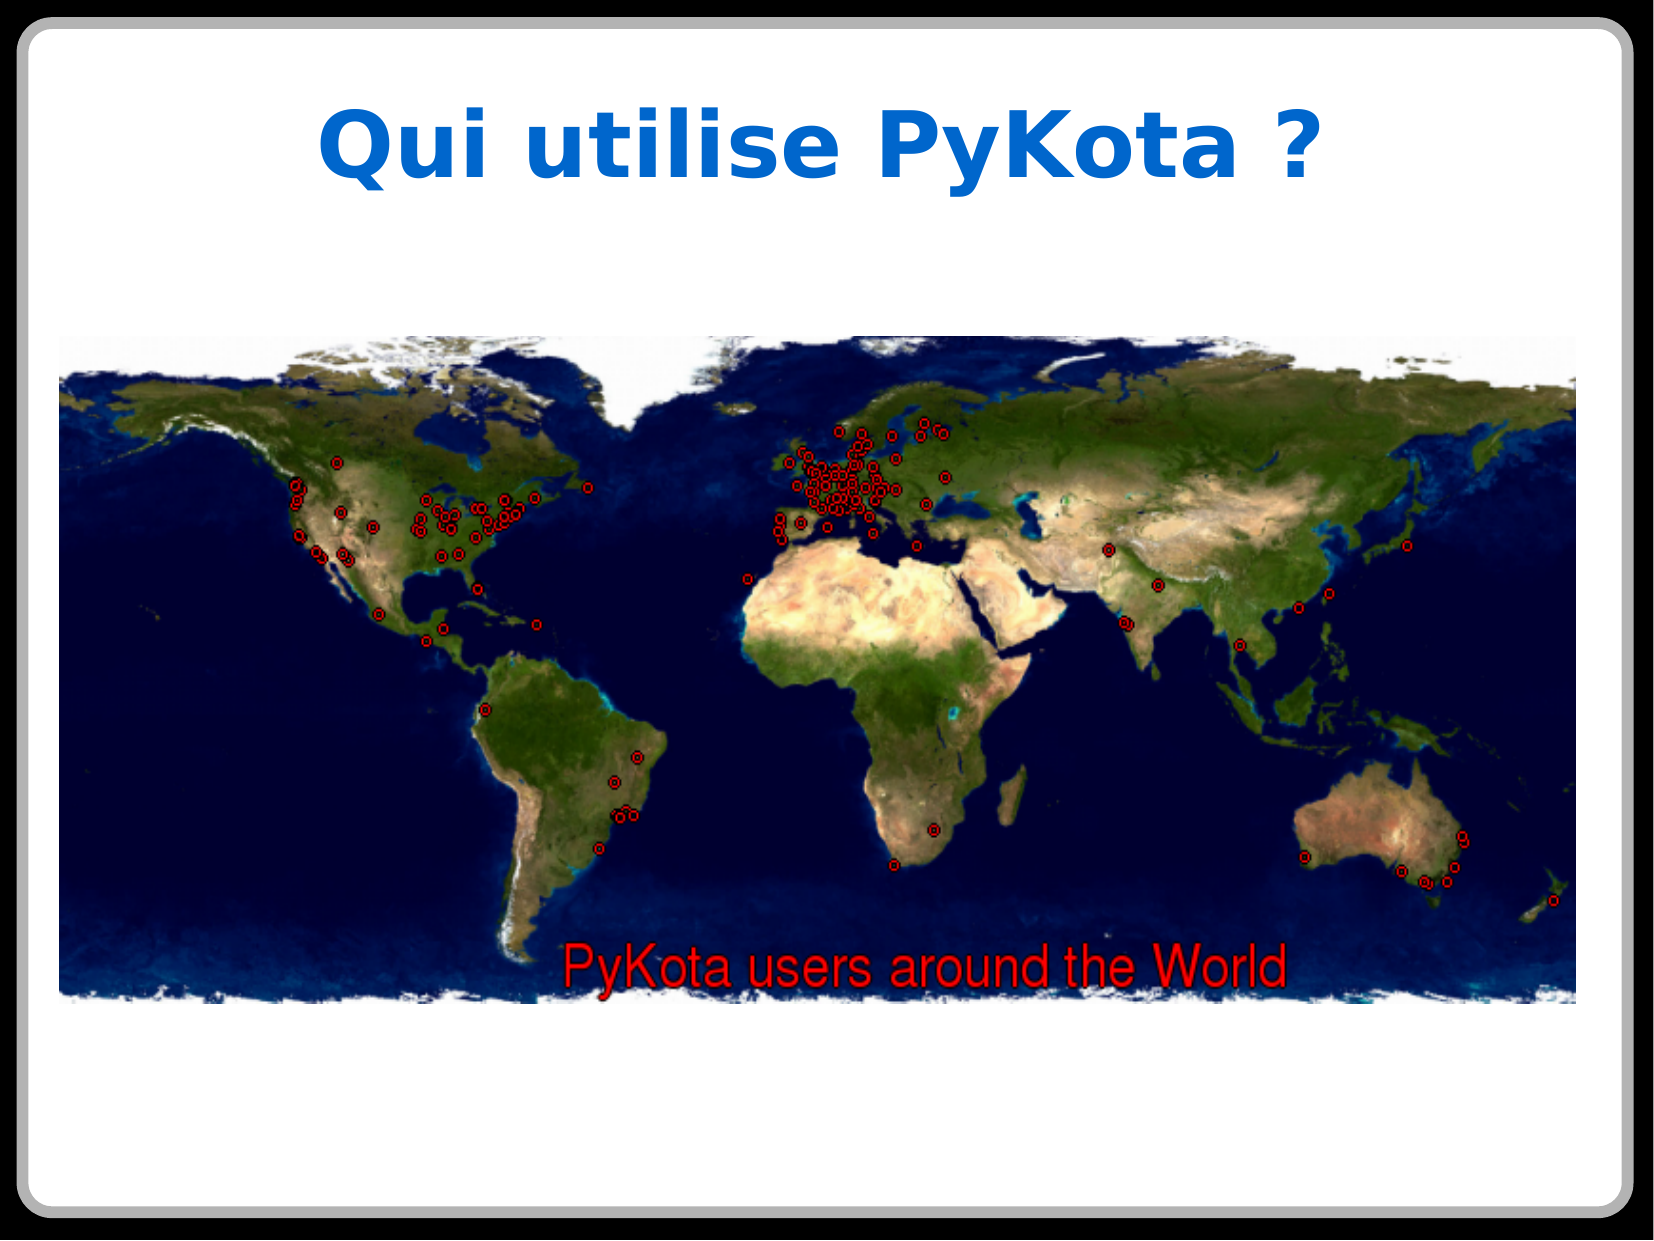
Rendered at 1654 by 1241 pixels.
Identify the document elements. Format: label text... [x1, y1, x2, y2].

title Qui utilise PyKota ? [67, 91, 1577, 199]
picture [59, 336, 1576, 1004]
